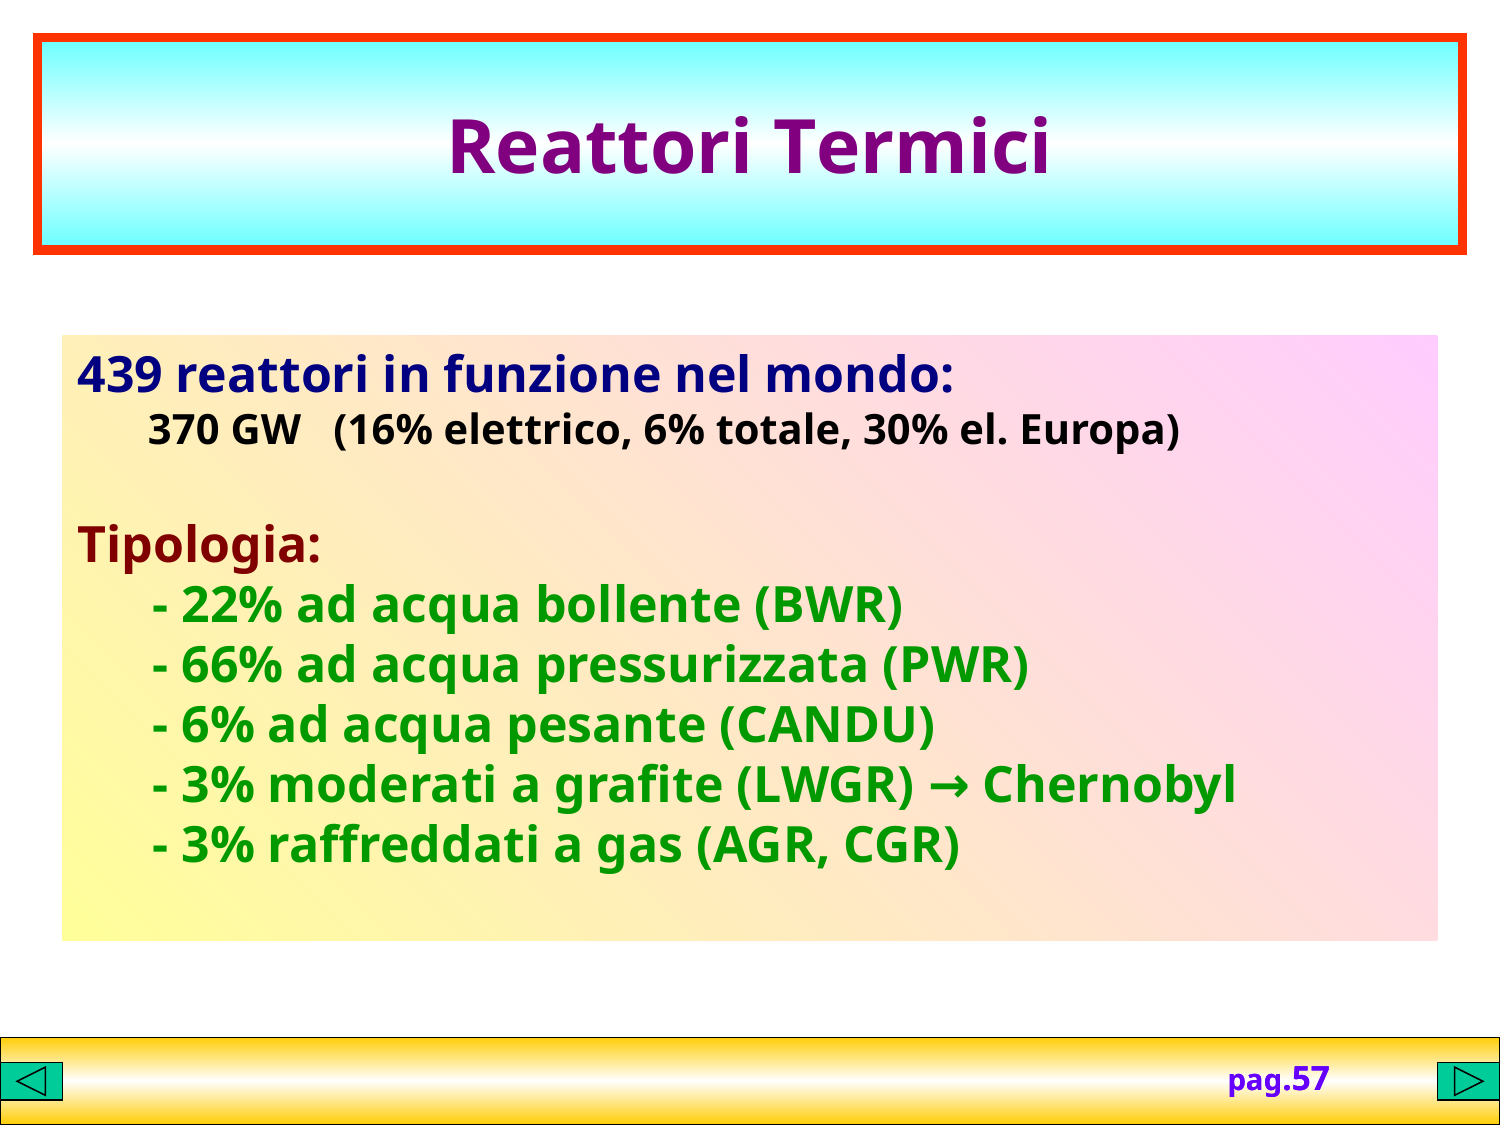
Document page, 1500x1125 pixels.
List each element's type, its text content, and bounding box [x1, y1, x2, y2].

title Reattori Termici [37, 37, 1463, 250]
text_box 439 reattori in funzione nel mondo: 370 GW (16% elettrico, 6% totale, 30% el. Europa) Tipologia: - 22% ad acqua bollente (BWR) - 66% ad acqua pressurizzata (PWR) - 6% ad acqua pesante (CANDU) - 3% moderati a grafite (LWGR) → Chernobyl - 3% raffreddati a gas (AGR, CGR) [62, 335, 1438, 941]
text_box pag.<number> [1212, 1049, 1413, 1125]
